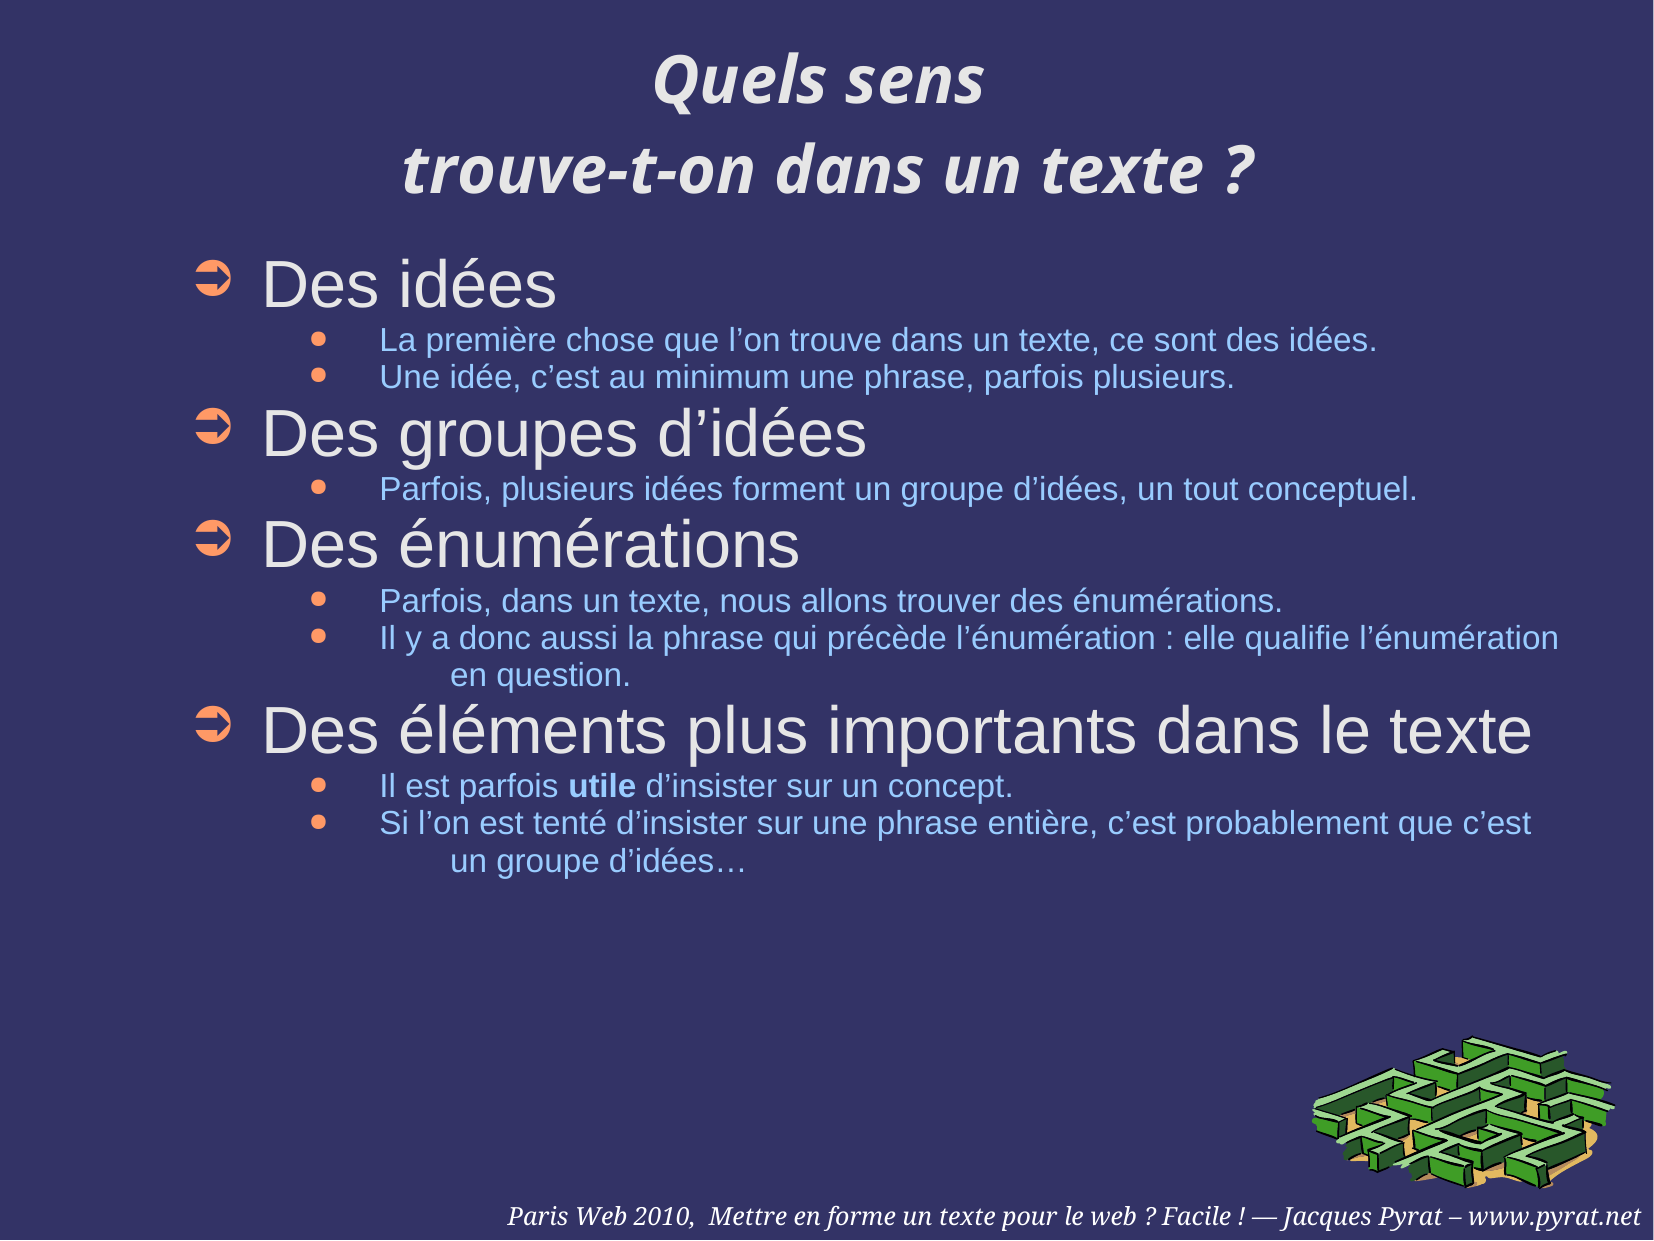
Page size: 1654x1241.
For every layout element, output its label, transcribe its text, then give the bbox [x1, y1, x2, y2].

list Des idées La première chose que l’on trouve dans un texte, ce sont des idées. Une idée, c’est au minimum une phrase, parfois plusieurs. Des groupes d’idées Parfois, plusieurs idées forment un groupe d’idées, un tout conceptuel. Des énumérations Parfois, dans un texte, nous allons trouver des énumérations. Il y a donc aussi la phrase qui précède l’énumération : elle qualifie l’énumération en question. Des éléments plus importants dans le texte Il est parfois utile d’insister sur un concept. Si l’on est tenté d’insister sur une phrase entière, c’est probablement que c’est un groupe d’idées… [178, 246, 1570, 1029]
title Quels sens trouve-t-on dans un texte ? [121, 19, 1534, 227]
